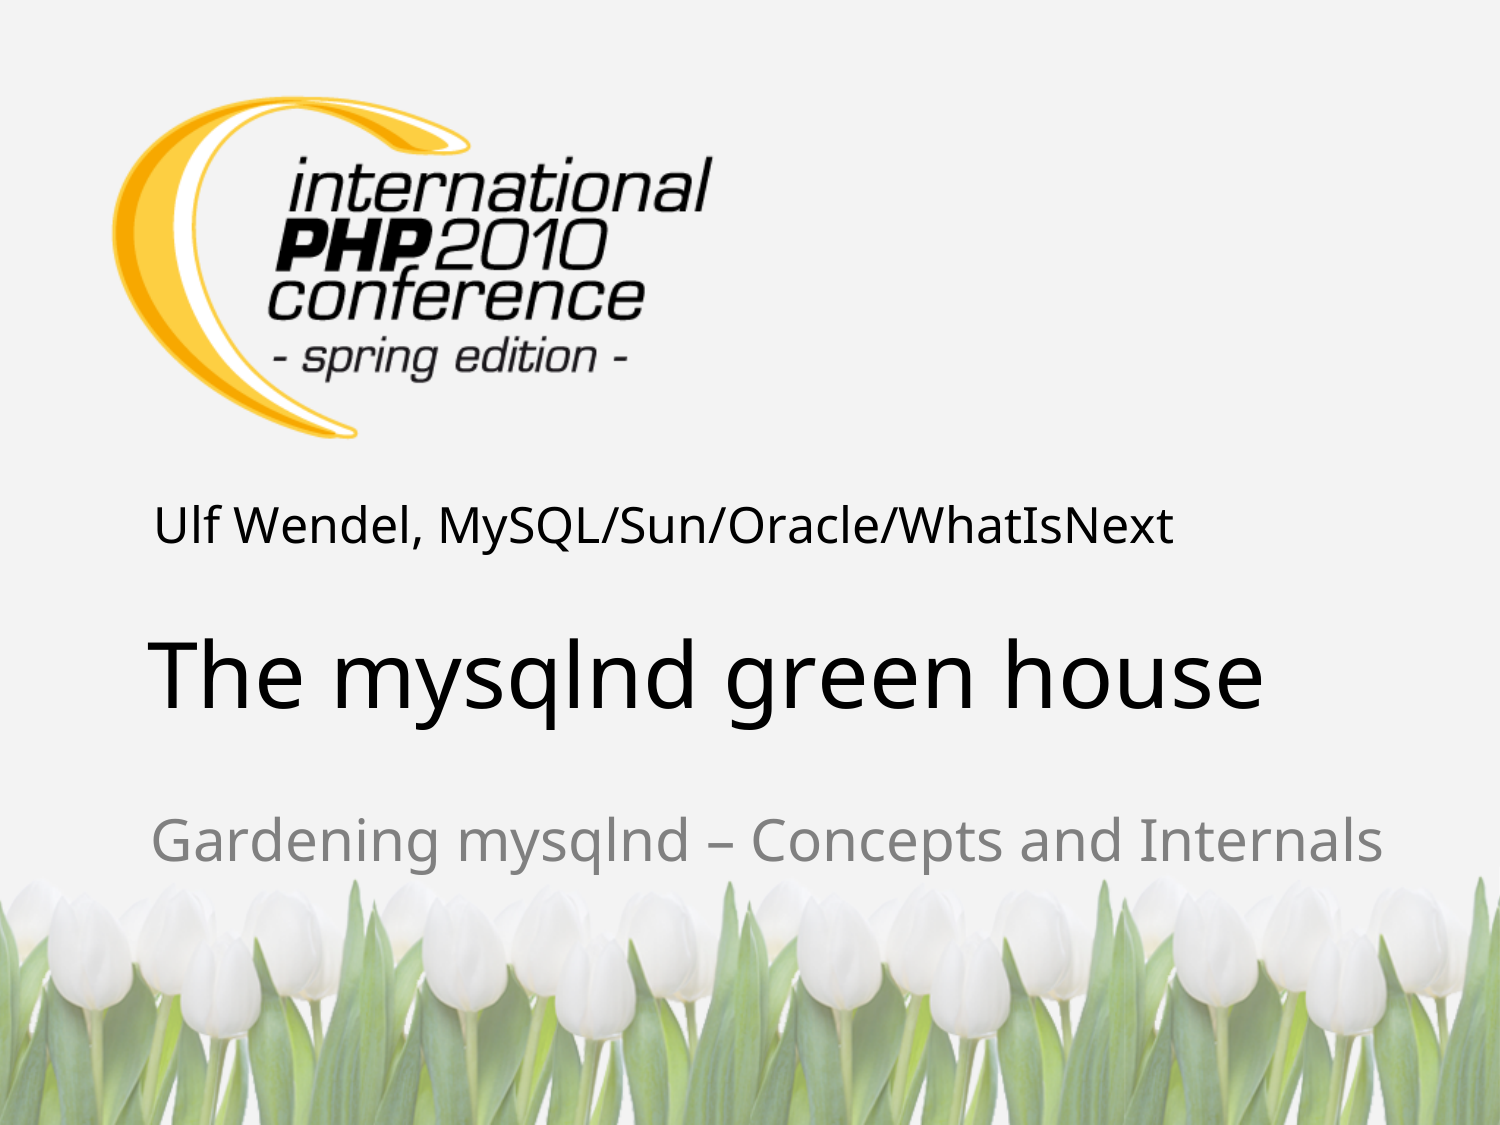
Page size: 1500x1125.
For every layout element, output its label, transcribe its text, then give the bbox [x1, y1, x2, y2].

picture [0, 0, 1500, 1125]
subtitle Gardening mysqlnd – Concepts and Internals [135, 791, 1436, 979]
text_box Ulf Wendel, MySQL/Sun/Oracle/WhatIsNext [139, 485, 1359, 562]
title The mysqlnd green house [132, 555, 1359, 791]
